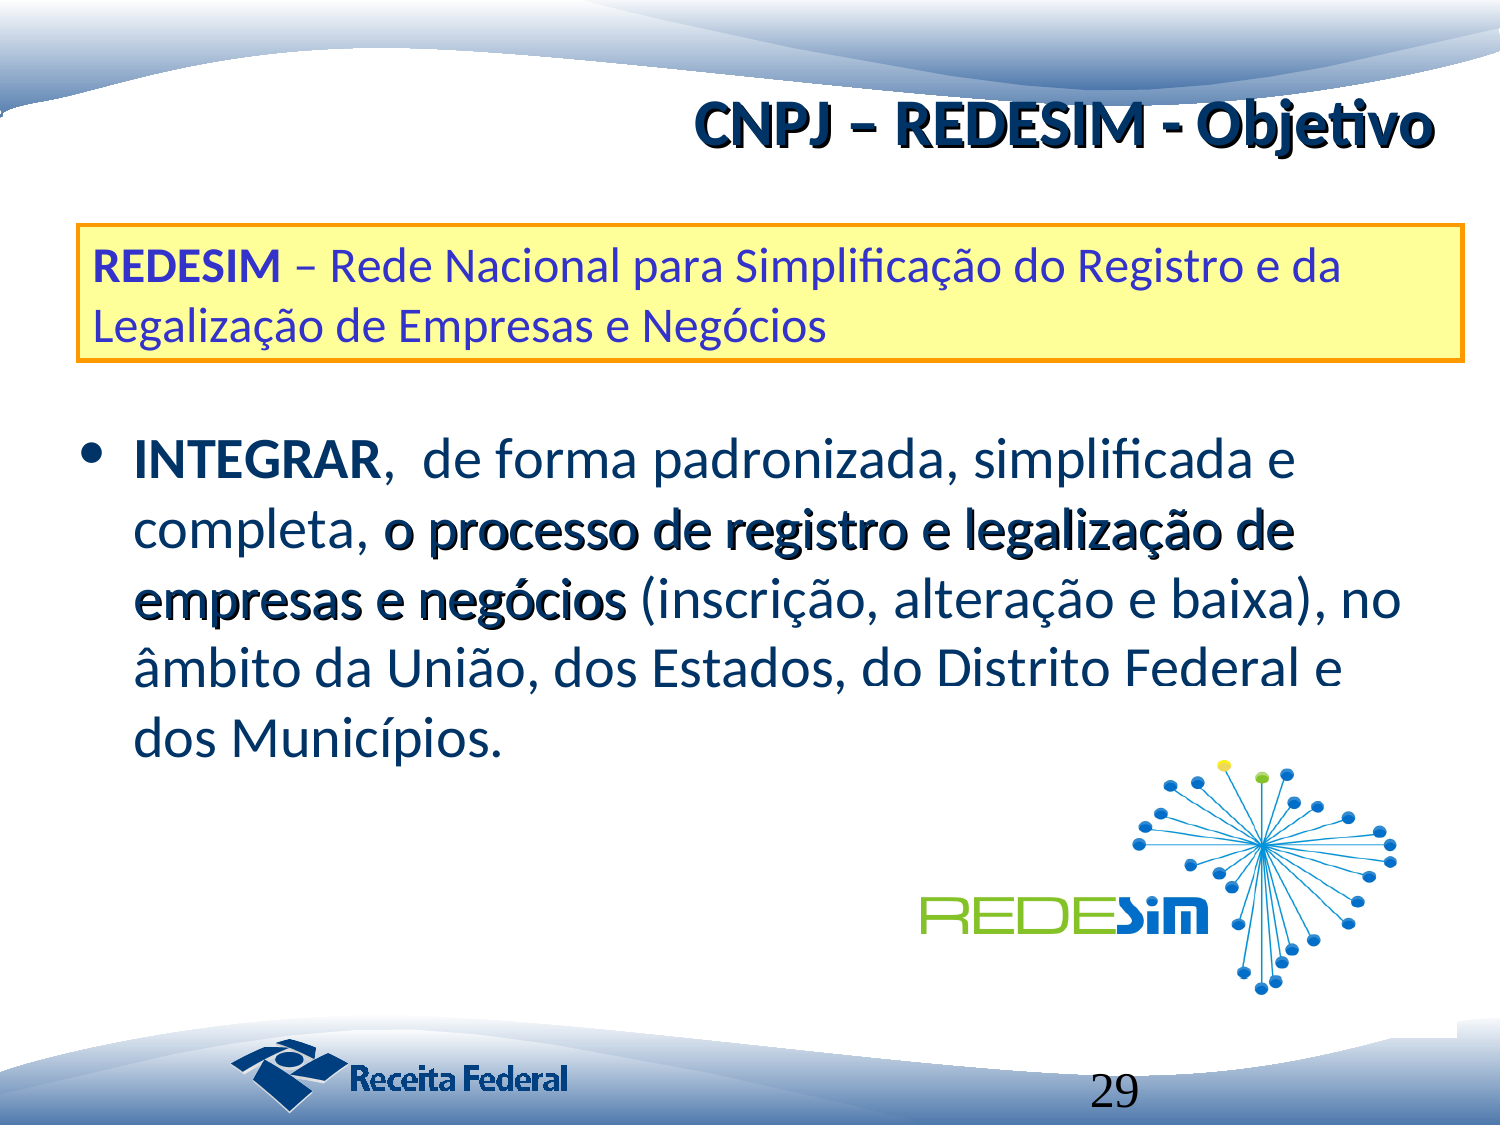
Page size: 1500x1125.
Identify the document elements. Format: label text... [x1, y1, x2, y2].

picture [849, 686, 1457, 1038]
picture [229, 1037, 575, 1117]
list INTEGRAR, de forma padronizada, simplificada e completa, o processo de registro e legalização de empresas e negócios (inscrição, alteração e baixa), no âmbito da União, dos Estados, do Distrito Federal e dos Municípios. [62, 412, 1450, 801]
title CNPJ – REDESIM - Objetivo [62, 24, 1450, 213]
text_box REDESIM – Rede Nacional para Simplificação do Registro e da Legalização de Empresas e Negócios [77, 224, 1463, 361]
